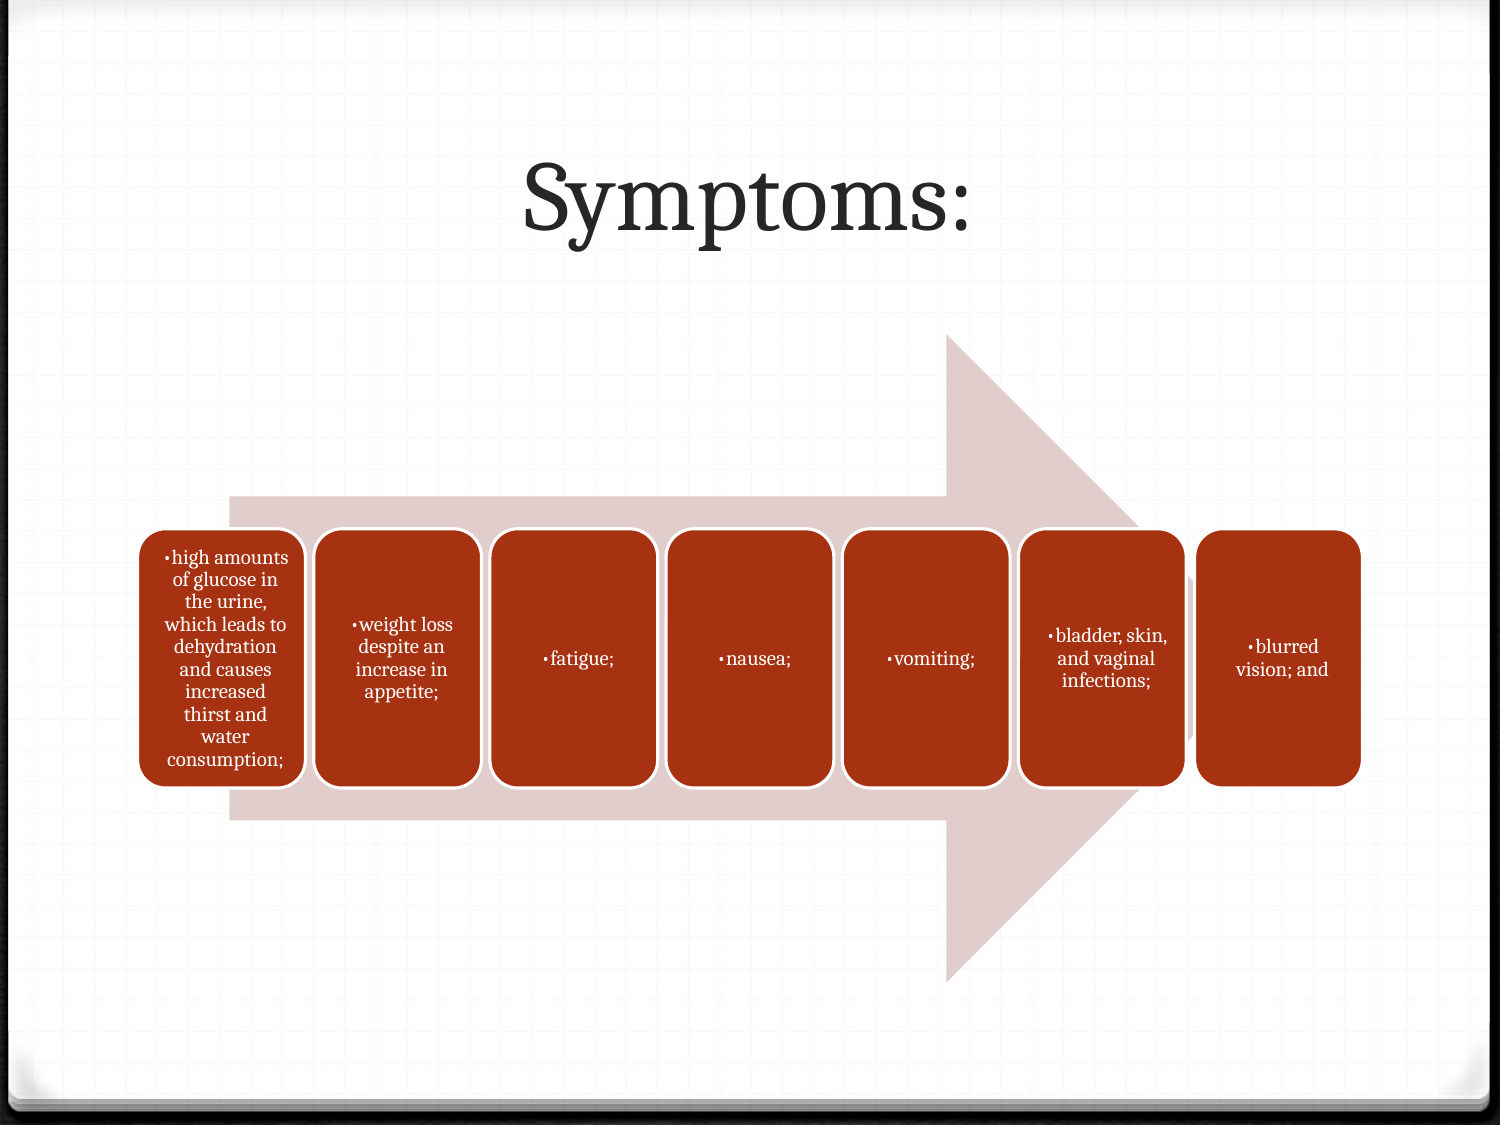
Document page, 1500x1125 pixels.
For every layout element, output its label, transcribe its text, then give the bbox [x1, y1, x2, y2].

text_box [229, 334, 1141, 983]
title Symptoms: [90, 71, 1410, 309]
text_box •fatigue; [489, 528, 658, 789]
text_box [1187, 574, 1194, 742]
text_box •high amounts of glucose in the urine, which leads to dehydration and causes increased thirst and water consumption; [137, 528, 306, 789]
text_box •blurred vision; and [1194, 528, 1363, 789]
text_box •nausea; [666, 528, 834, 789]
text_box •vomiting; [842, 528, 1011, 789]
picture [0, 0, 1500, 1125]
text_box •bladder, skin, and vaginal infections; [1018, 528, 1187, 789]
text_box •weight loss despite an increase in appetite; [313, 528, 482, 789]
